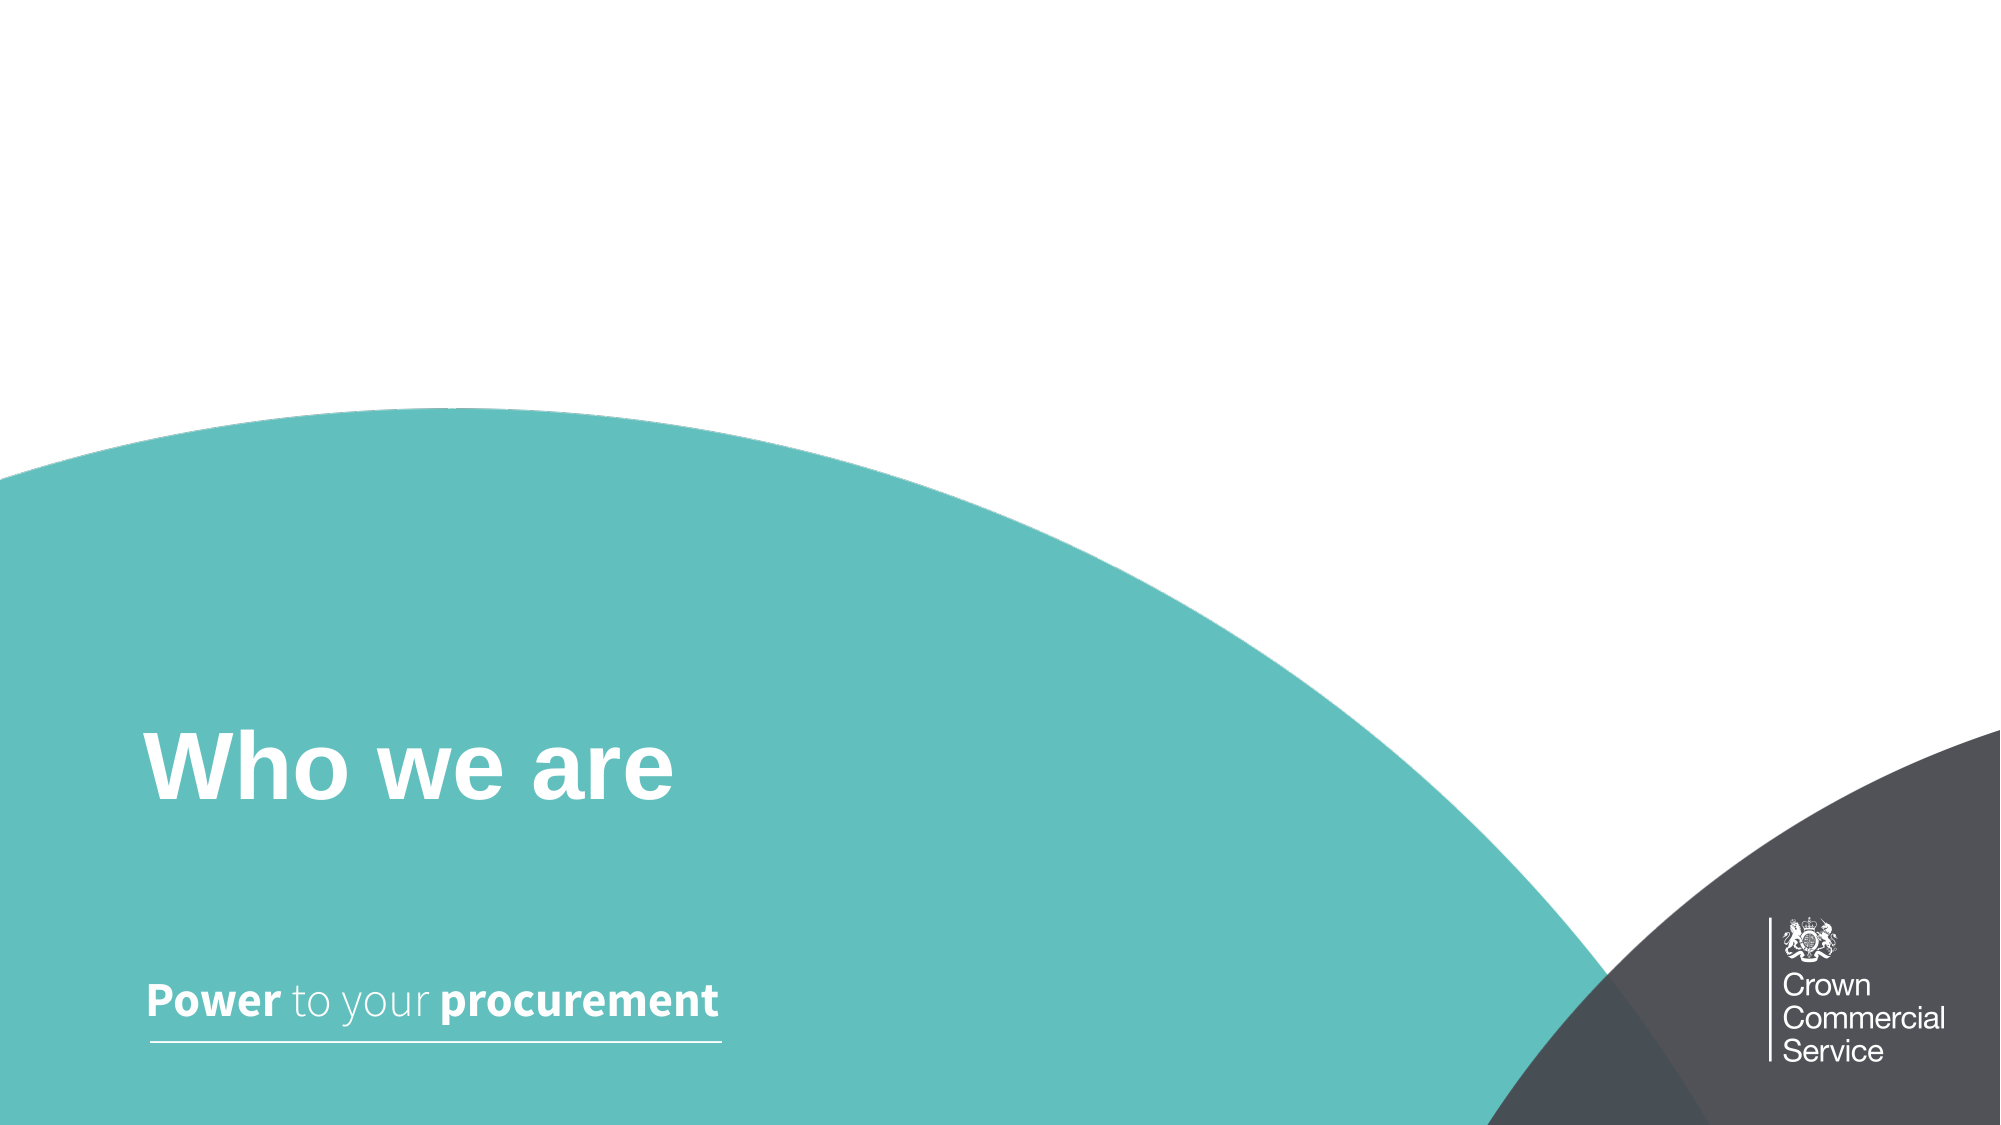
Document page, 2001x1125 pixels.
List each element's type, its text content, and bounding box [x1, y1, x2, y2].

text_box Who we are [128, 696, 1389, 828]
